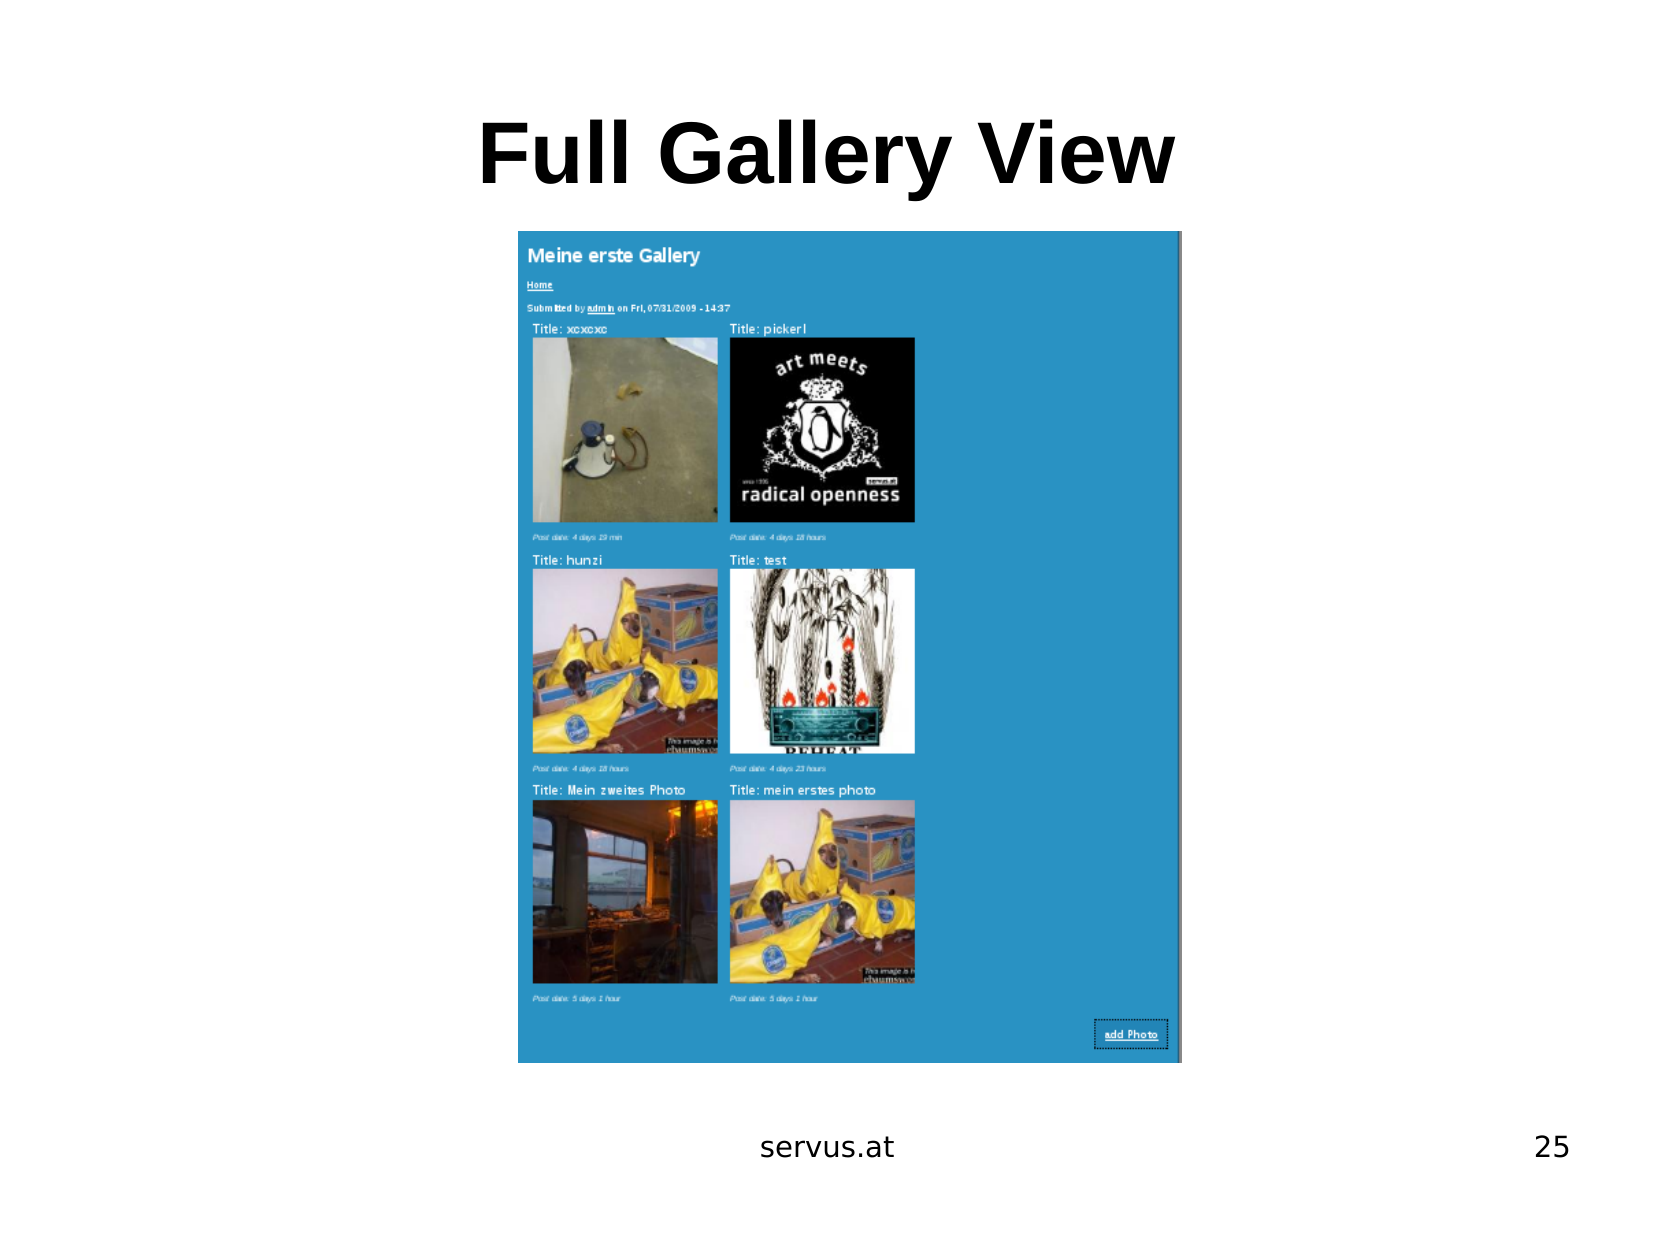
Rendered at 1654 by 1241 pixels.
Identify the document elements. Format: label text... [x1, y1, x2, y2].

picture [518, 231, 1182, 1063]
title Full Gallery View [82, 56, 1571, 250]
